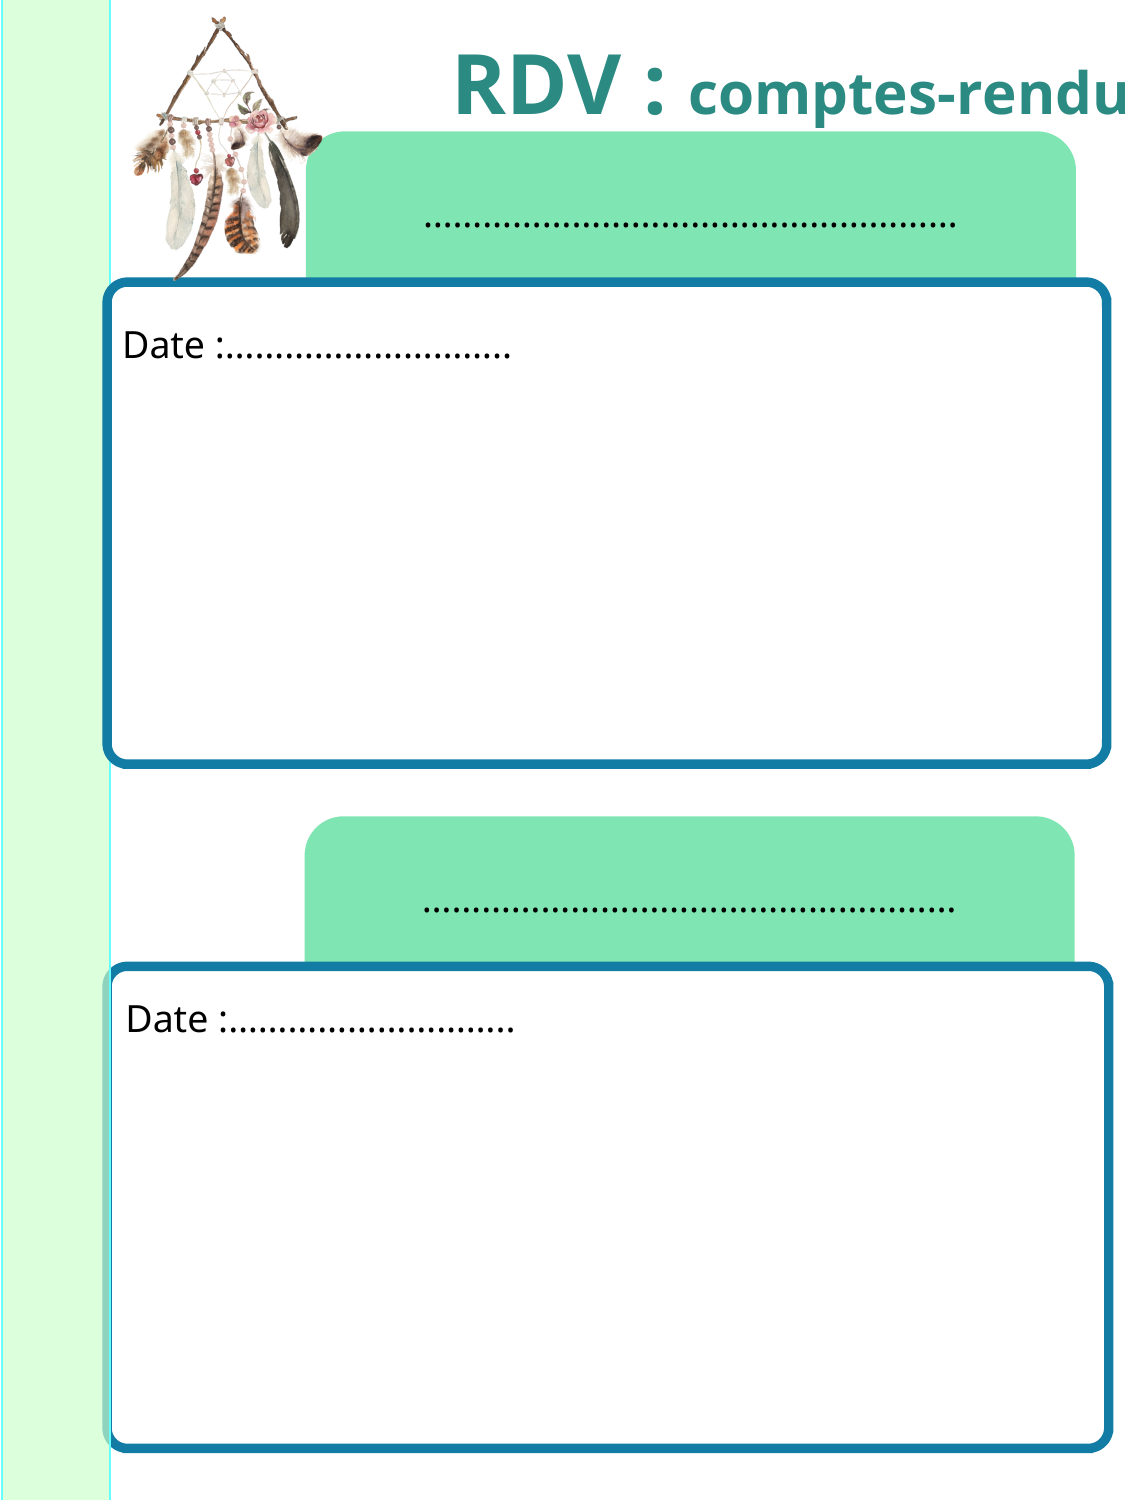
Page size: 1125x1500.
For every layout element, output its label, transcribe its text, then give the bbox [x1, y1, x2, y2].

text_box Date :……………………….. [107, 313, 528, 373]
text_box [2, 0, 1109, 1500]
text_box Date :……………………….. [110, 987, 531, 1047]
text_box RDV : comptes-rendus [436, 24, 1125, 139]
text_box ……………………………………………… [304, 816, 1075, 966]
picture [71, 13, 372, 314]
text_box ……………………………………………… [372, 131, 1077, 282]
